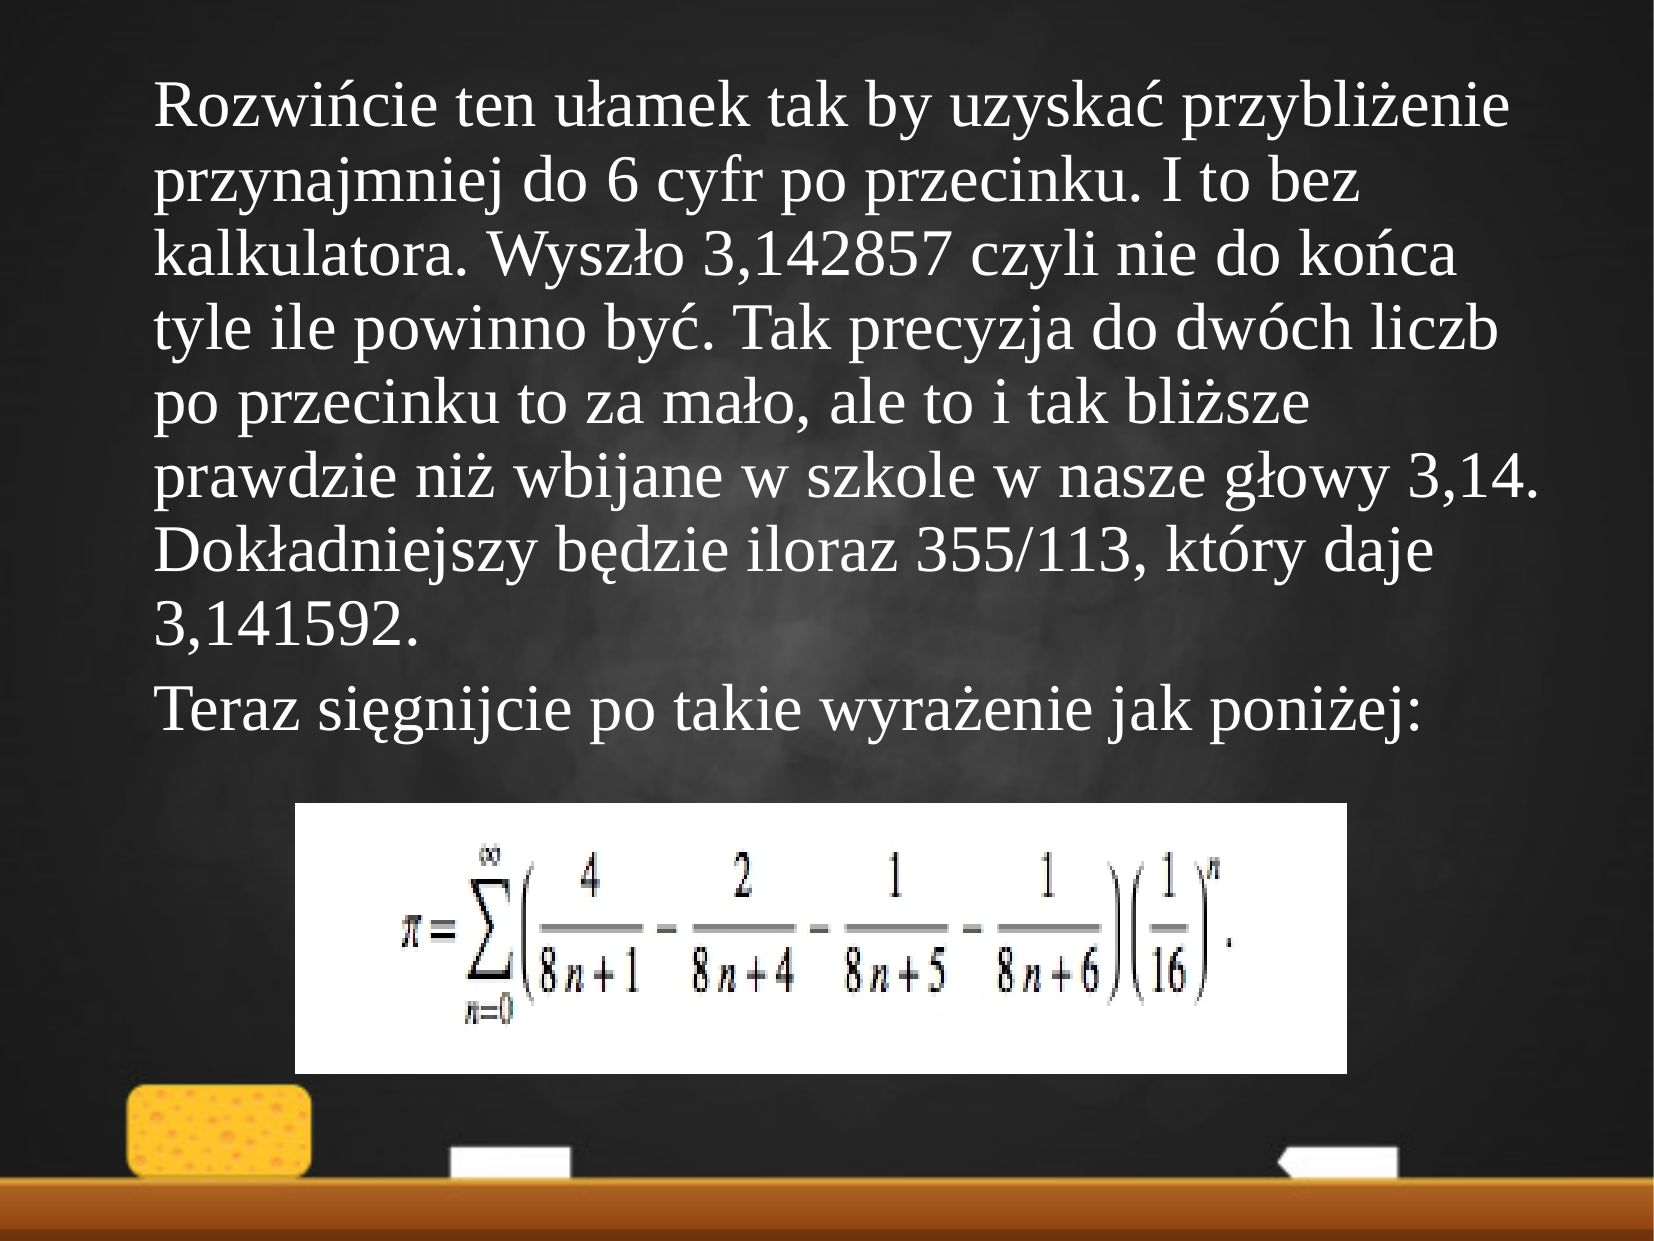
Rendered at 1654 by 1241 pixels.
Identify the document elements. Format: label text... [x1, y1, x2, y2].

picture [0, 0, 1654, 1241]
list Rozwińcie ten ułamek tak by uzyskać przybliżenie przynajmniej do 6 cyfr po przecinku. I to bez kalkulatora. Wyszło 3,142857 czyli nie do końca tyle ile powinno być. Tak precyzja do dwóch liczb po przecinku to za mało, ale to i tak bliższe prawdzie niż wbijane w szkole w nasze głowy 3,14. Dokładniejszy będzie iloraz 355/113, który daje 3,141592. Teraz sięgnijcie po takie wyrażenie jak poniżej: [82, 67, 1571, 886]
